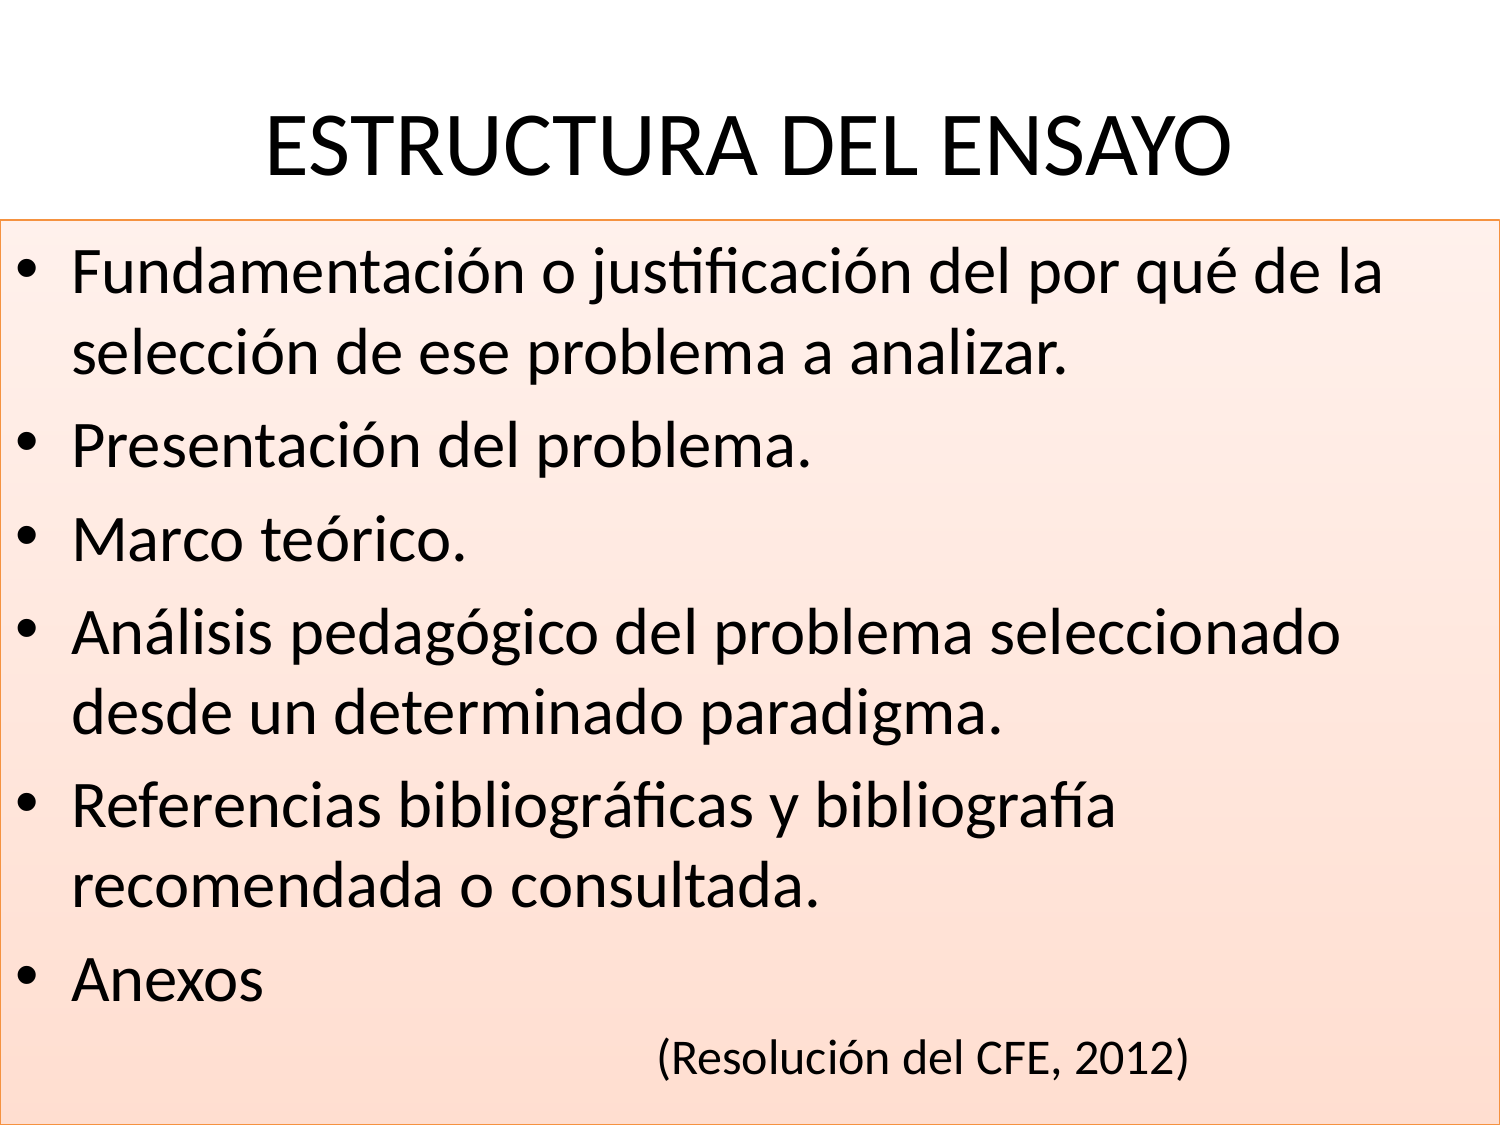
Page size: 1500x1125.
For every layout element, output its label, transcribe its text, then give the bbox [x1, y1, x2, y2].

text_box ESTRUCTURA DEL ENSAYO [75, 45, 1425, 219]
text_box Fundamentación o justificación del por qué de la selección de ese problema a analizar. Presentación del problema. Marco teórico. Análisis pedagógico del problema seleccionado desde un determinado paradigma. Referencias bibliográficas y bibliografía recomendada o consultada. Anexos (Resolución del CFE, 2012) [0, 219, 1500, 1125]
